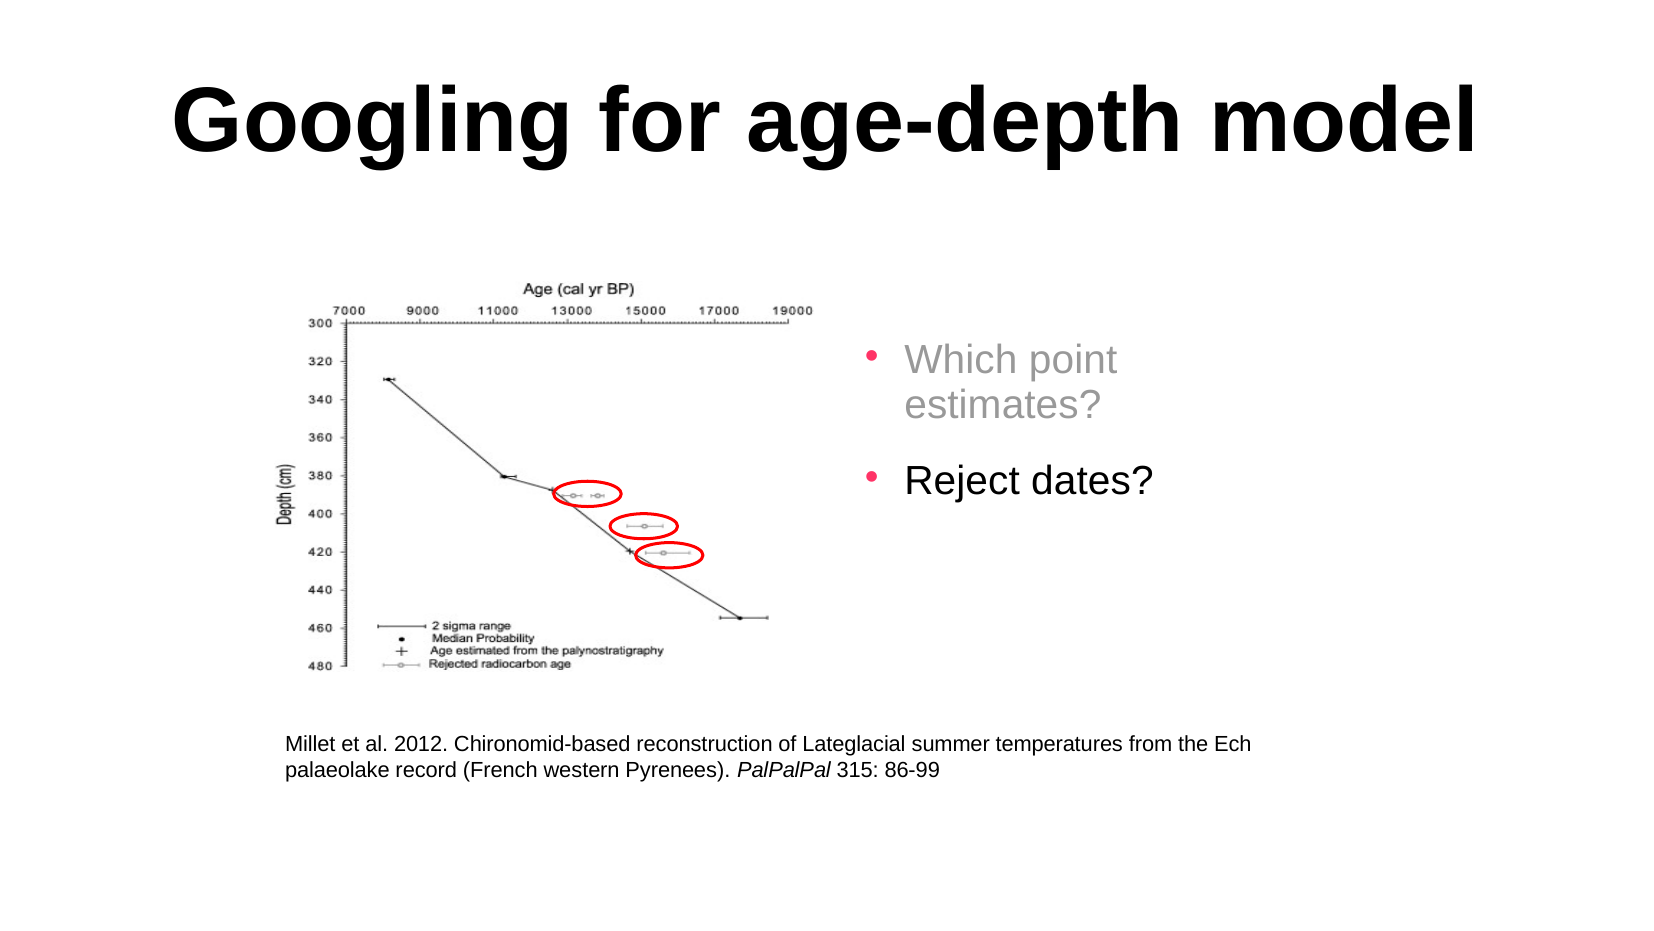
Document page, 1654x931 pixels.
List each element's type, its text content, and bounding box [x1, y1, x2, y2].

text_box Which point estimates? Reject dates? [839, 334, 1337, 712]
picture [274, 281, 815, 672]
text_box Millet et al. 2012. Chironomid-based reconstruction of Lateglacial summer temperatures from the Ech palaeolake record (French western Pyrenees). PalPalPal 315: 86-99 [274, 722, 1370, 768]
text_box Googling for age-depth model [82, 37, 1571, 192]
